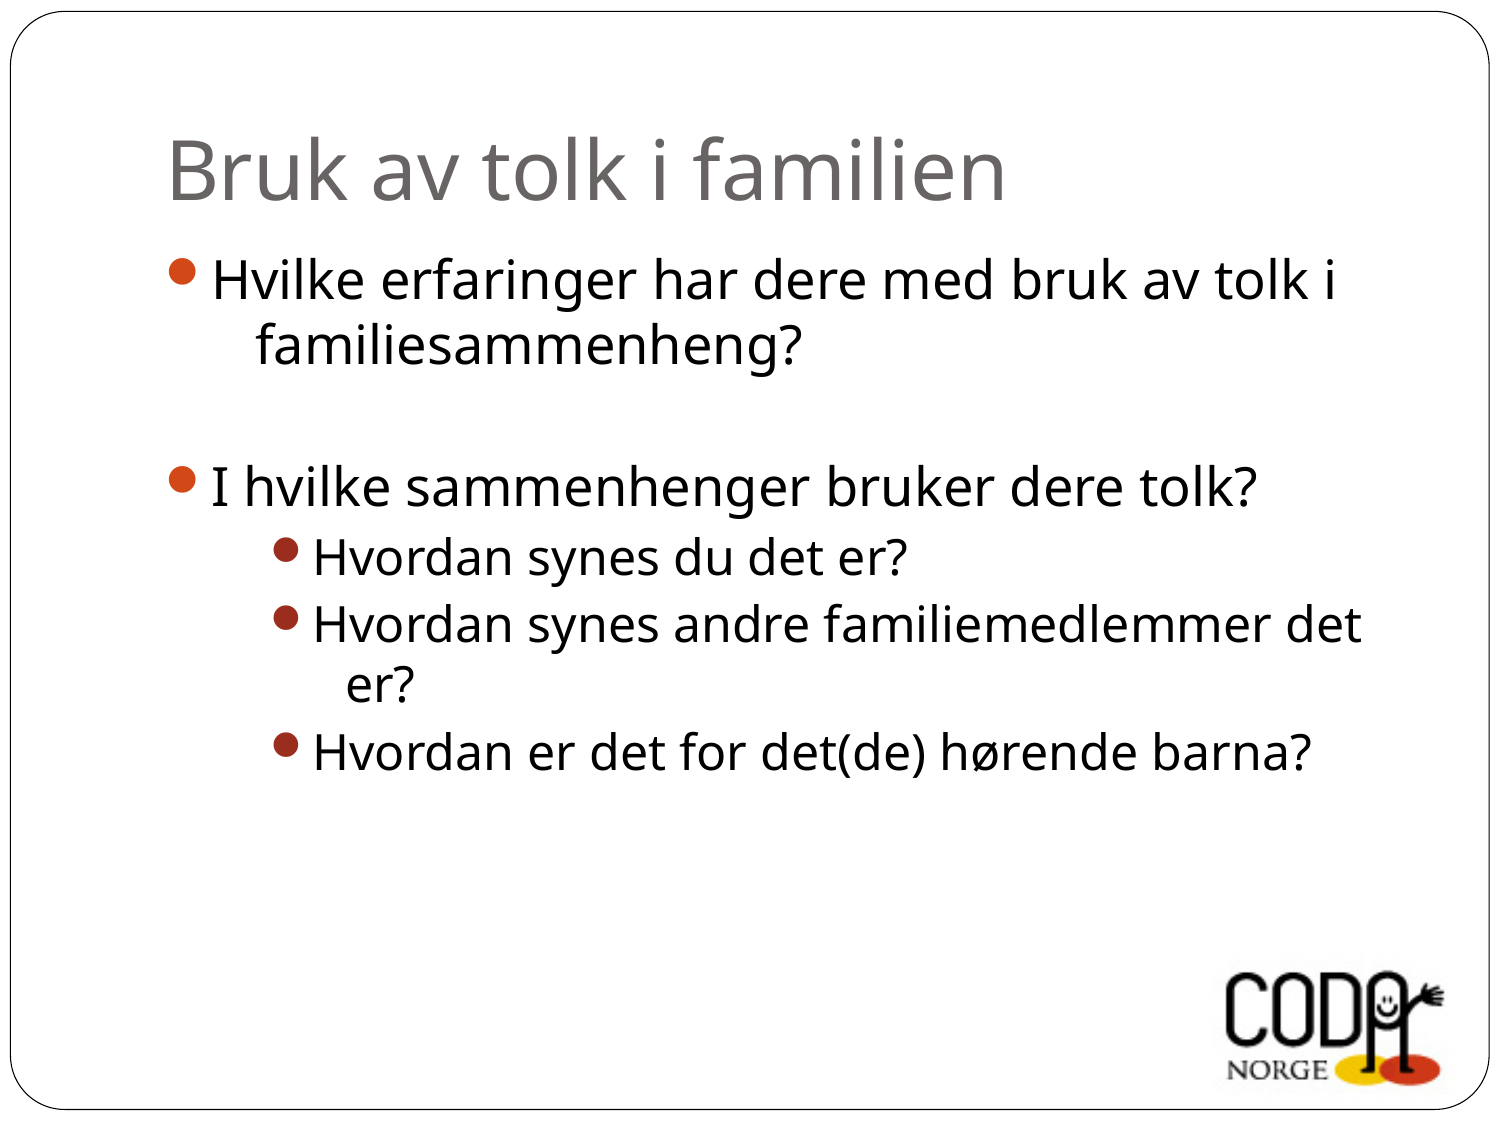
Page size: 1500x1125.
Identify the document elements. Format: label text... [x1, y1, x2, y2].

list Hvilke erfaringer har dere med bruk av tolk i familiesammenheng? I hvilke sammenhenger bruker dere tolk? Hvordan synes du det er? Hvordan synes andre familiemedlemmer det er? Hvordan er det for det(de) hørende barna? [150, 237, 1426, 988]
title Bruk av tolk i familien [150, 45, 1426, 233]
picture [1210, 952, 1457, 1101]
